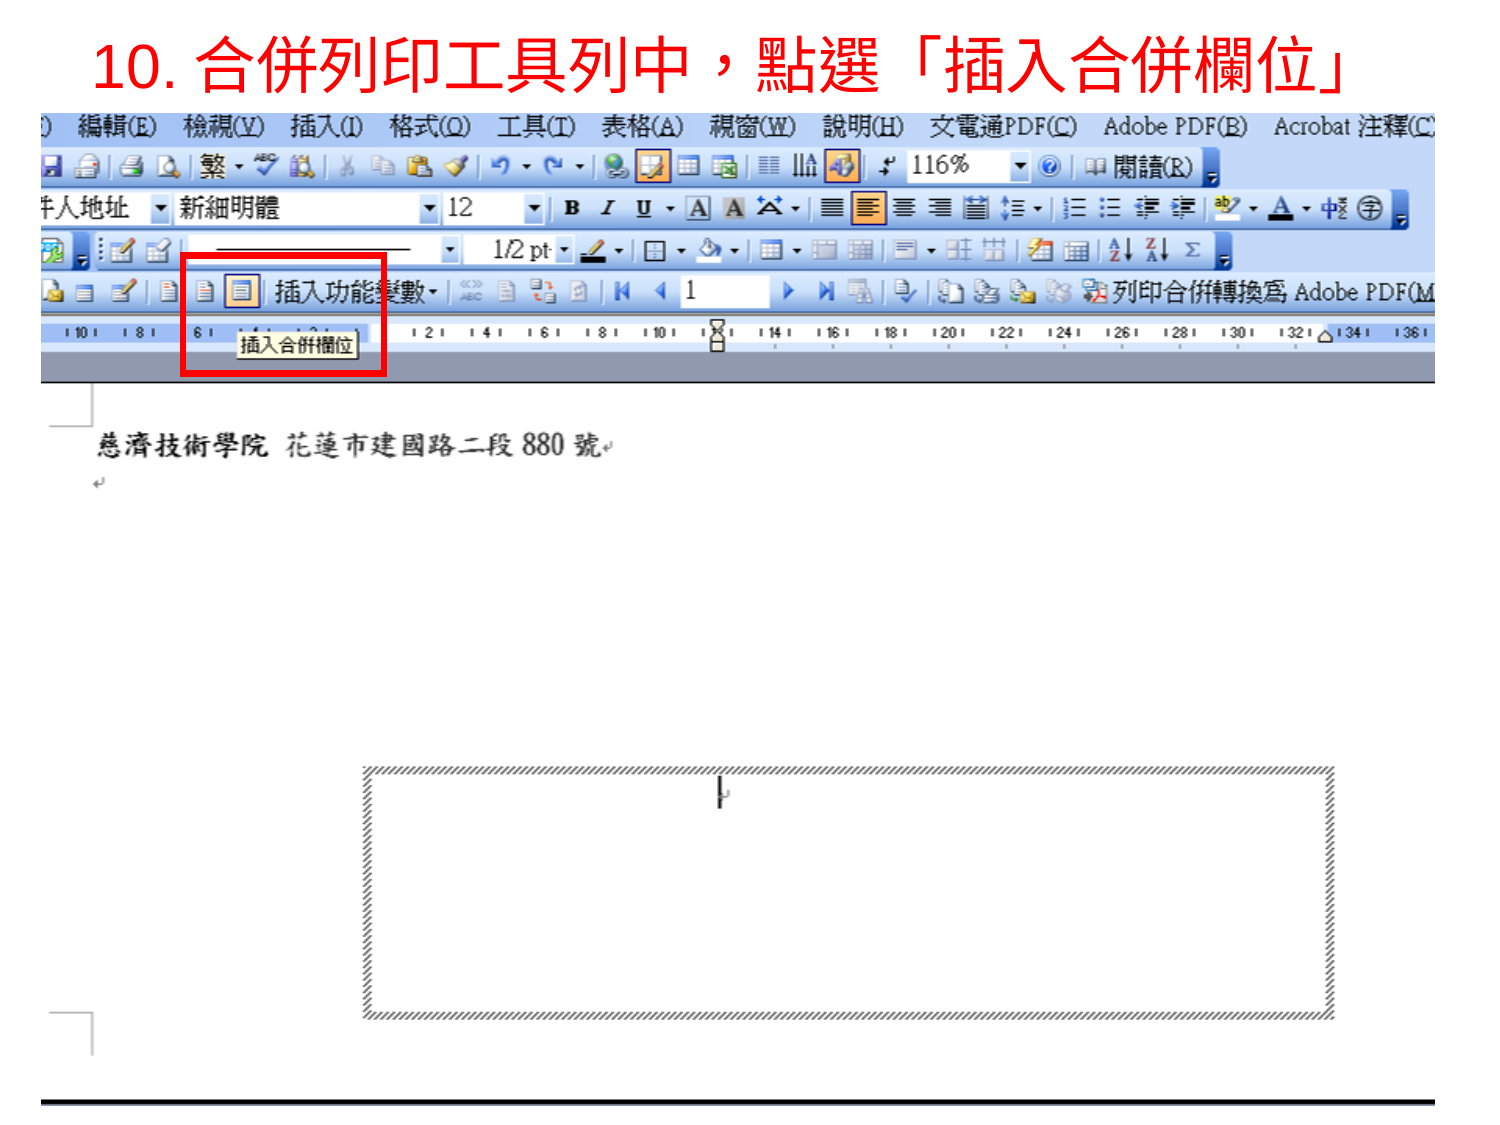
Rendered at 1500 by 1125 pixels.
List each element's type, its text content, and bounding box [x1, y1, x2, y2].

text_box 10.合併列印工具列中，點選「插入合併欄位」 [76, 19, 1424, 110]
picture [41, 113, 1435, 1106]
